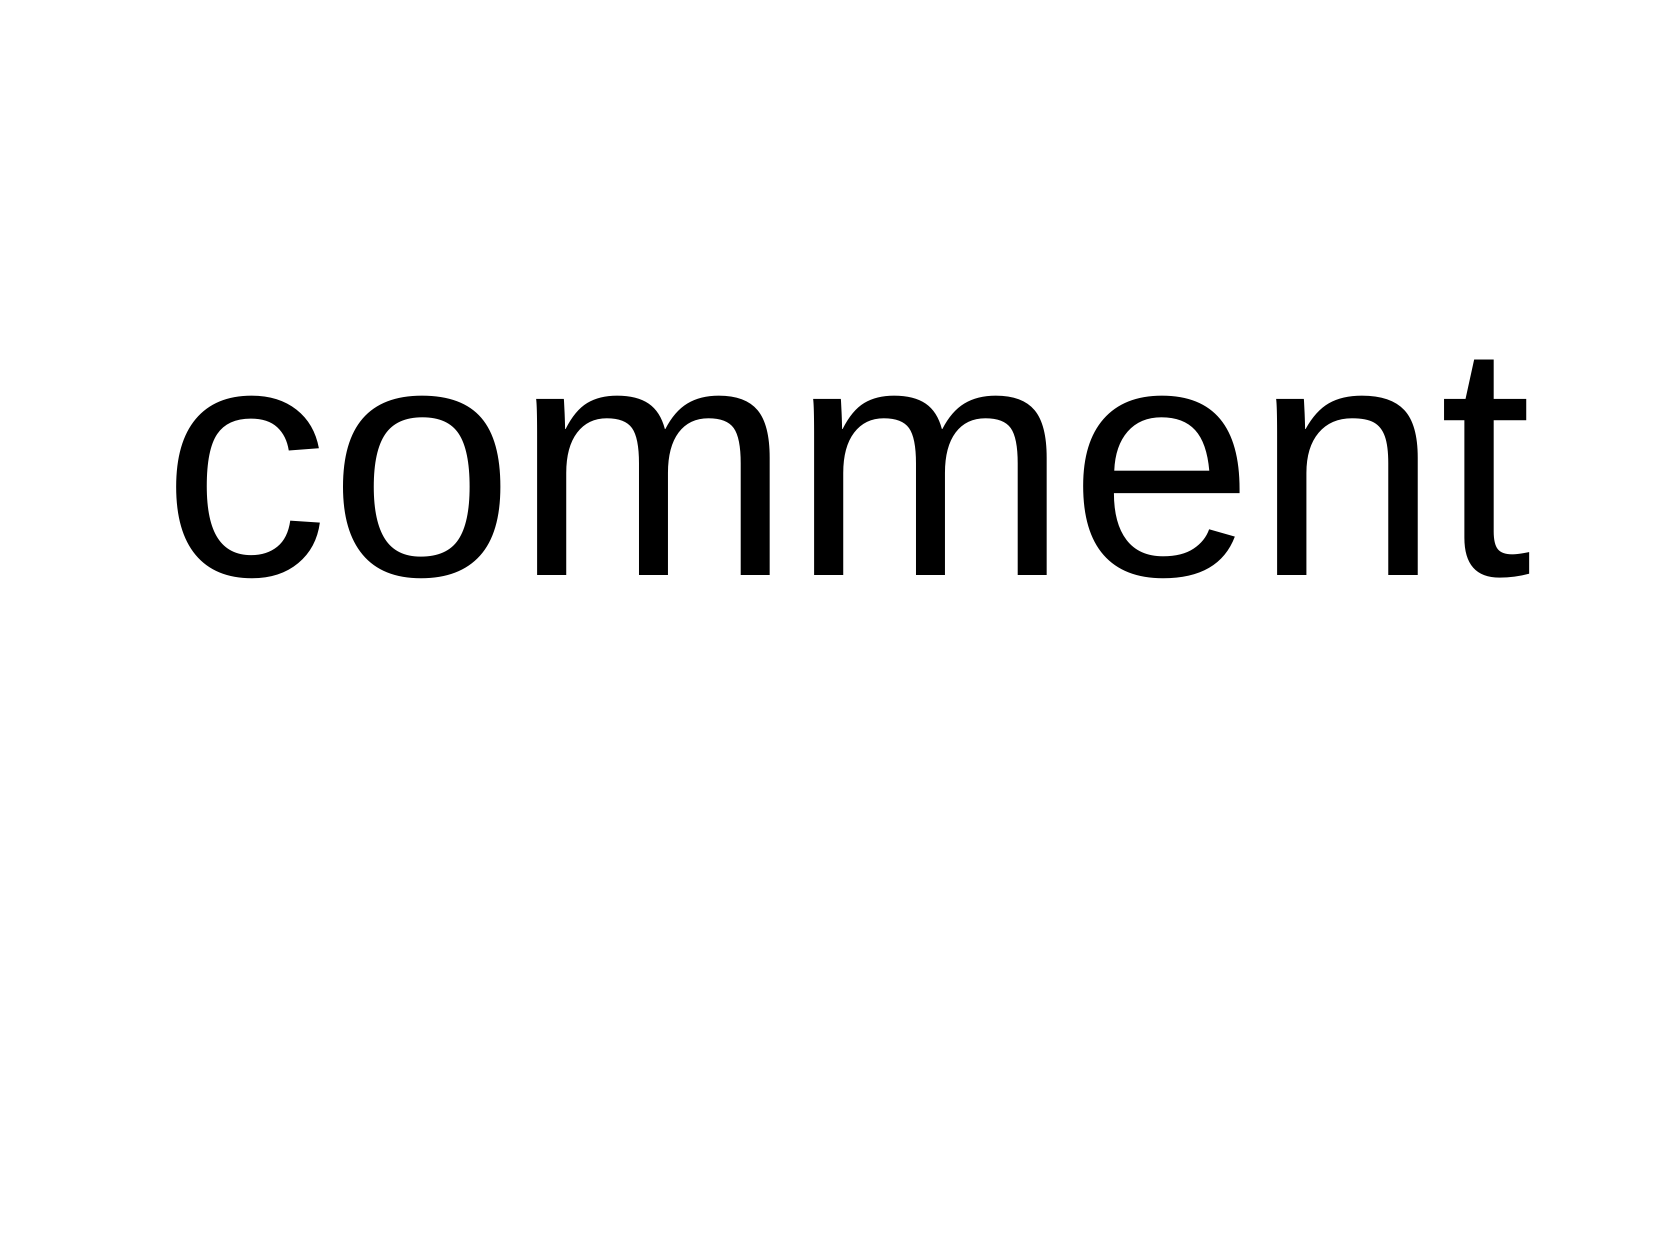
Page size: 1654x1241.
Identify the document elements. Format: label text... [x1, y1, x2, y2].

text_box comment [147, 265, 1565, 653]
